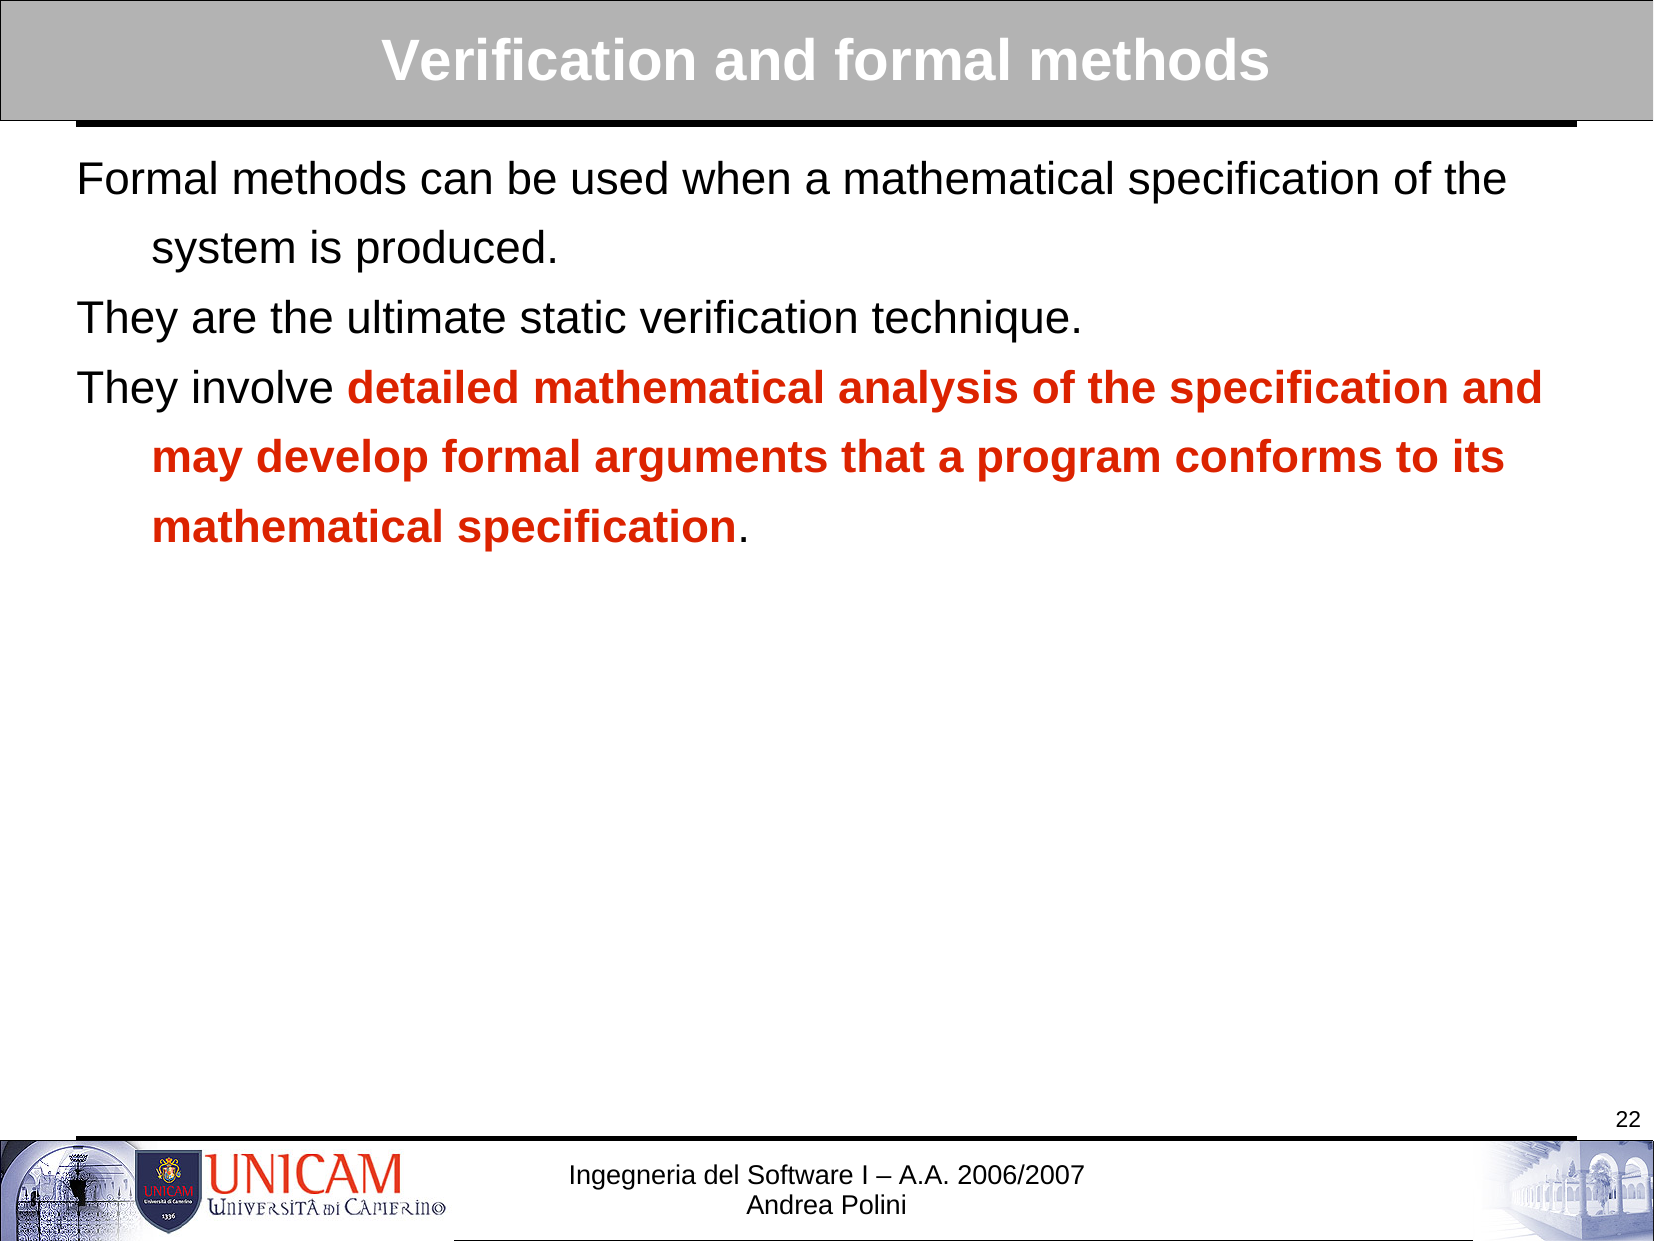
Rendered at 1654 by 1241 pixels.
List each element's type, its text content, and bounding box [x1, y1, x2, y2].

title Verification and formal methods [0, 0, 1653, 121]
picture [0, 1141, 454, 1241]
list Formal methods can be used when a mathematical specification of the system is produced. They are the ultimate static verification technique. They involve detailed mathematical analysis of the specification and may develop formal arguments that a program conforms to its mathematical specification. [76, 152, 1577, 675]
picture [1473, 1141, 1654, 1241]
